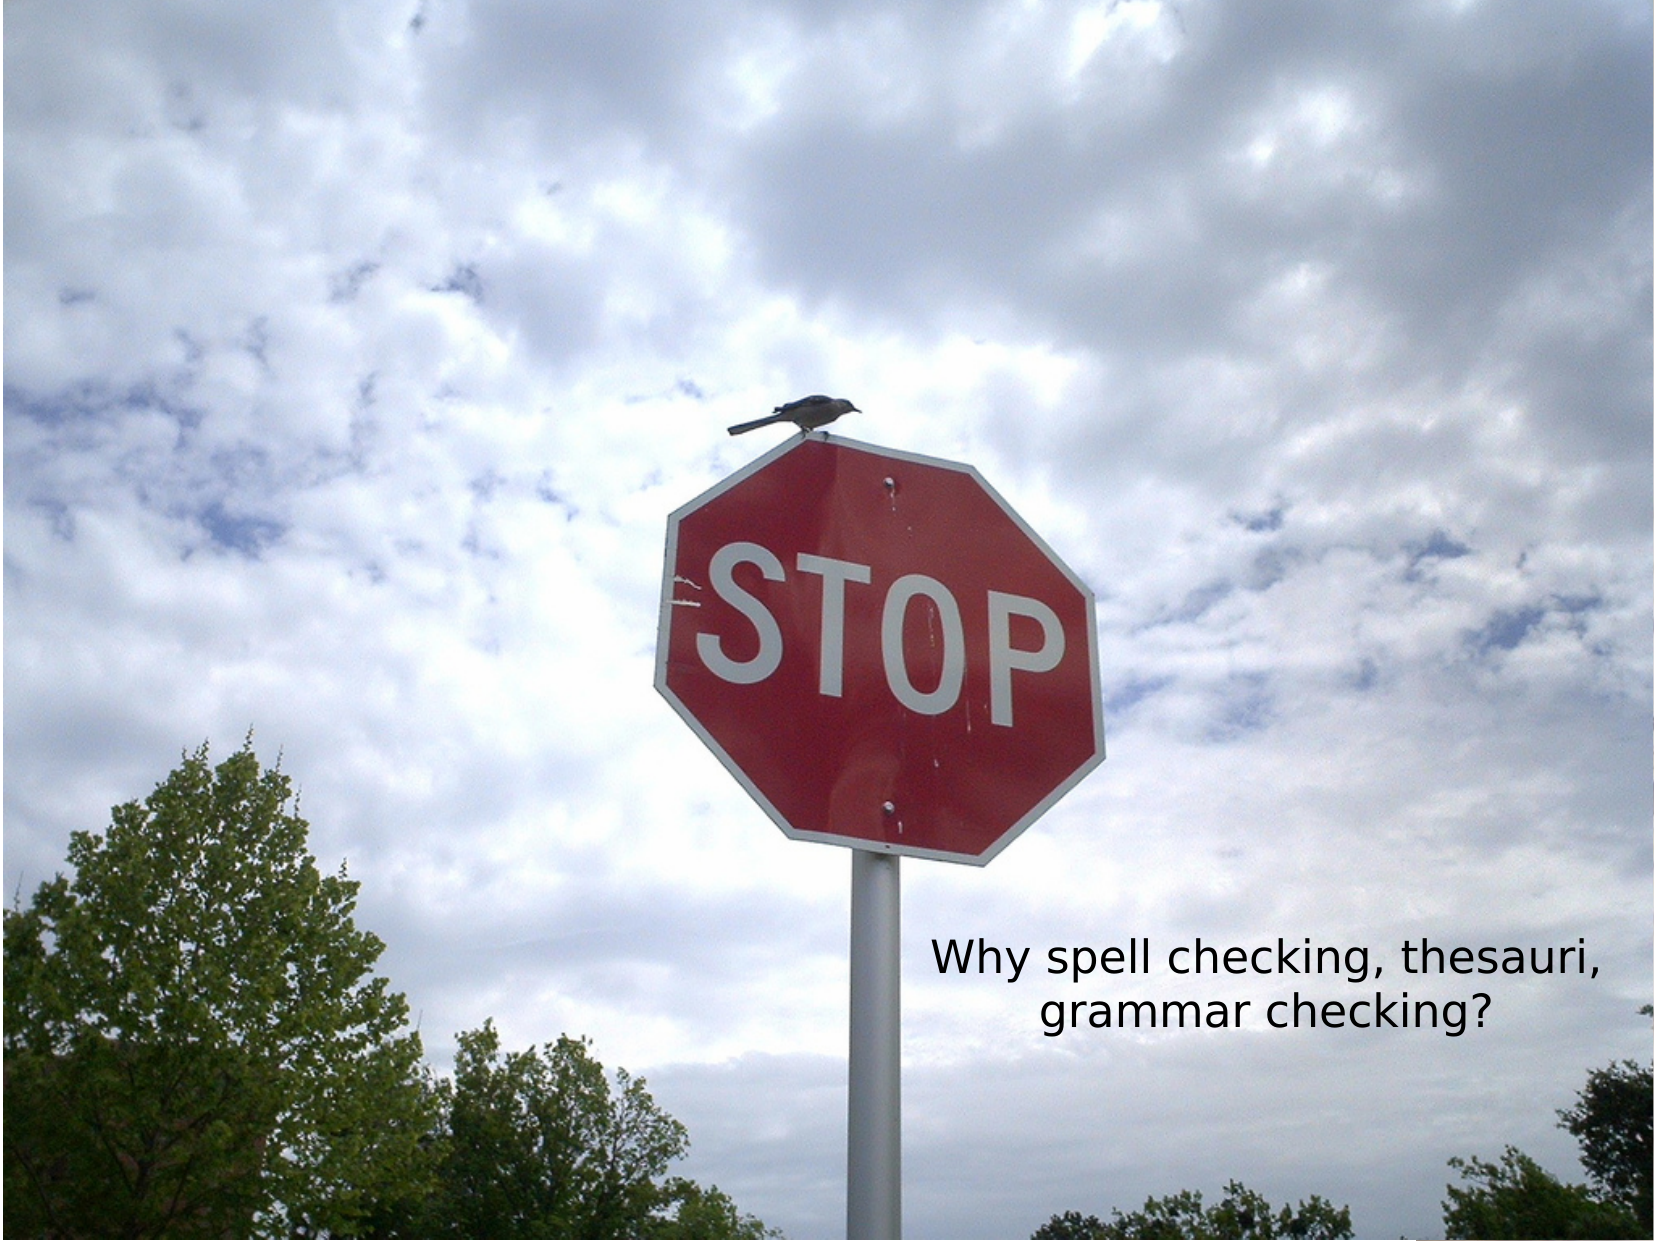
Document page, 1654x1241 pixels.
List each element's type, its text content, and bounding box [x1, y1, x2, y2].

text_box Why spell checking, thesauri, grammar checking? [915, 924, 1654, 1063]
picture [3, 0, 1654, 1241]
